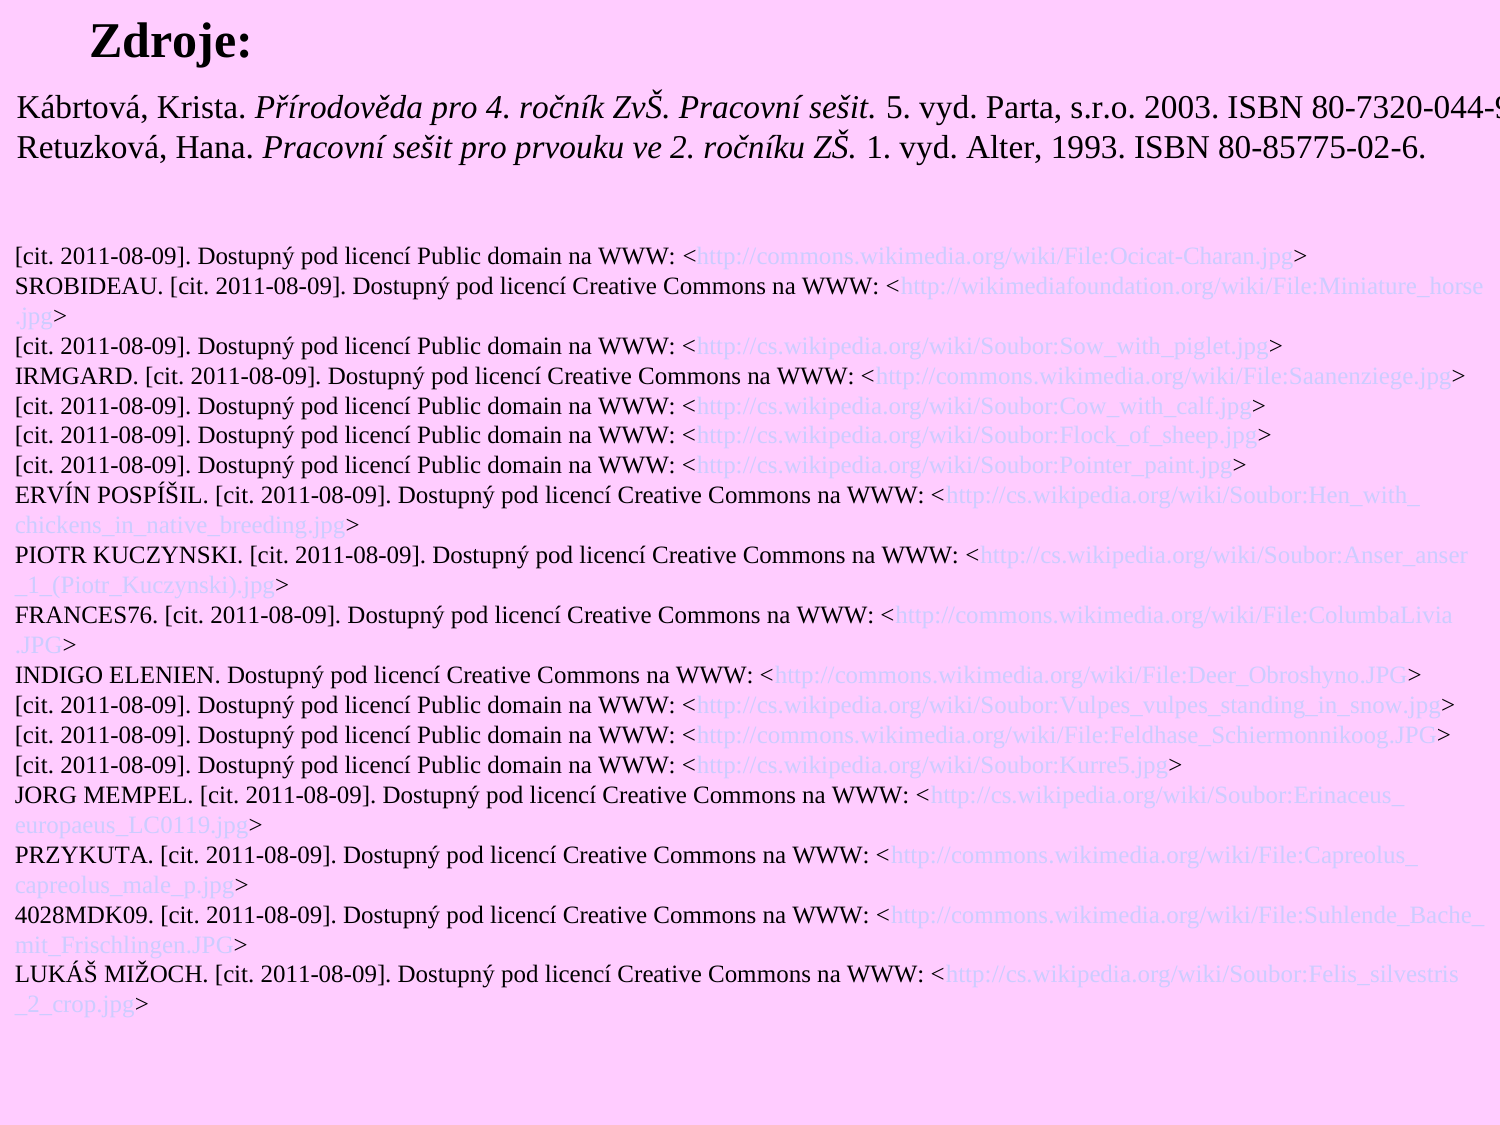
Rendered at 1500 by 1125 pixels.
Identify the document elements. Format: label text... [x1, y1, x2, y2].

text_box [cit. 2011-08-09]. Dostupný pod licencí Public domain na WWW: <http://commons.wikimedia.org/wiki/File:Ocicat-Charan.jpg> SROBIDEAU. [cit. 2011-08-09]. Dostupný pod licencí Creative Commons na WWW: <http://wikimediafoundation.org/wiki/File:Miniature_horse.jpg> [cit. 2011-08-09]. Dostupný pod licencí Public domain na WWW: <http://cs.wikipedia.org/wiki/Soubor:Sow_with_piglet.jpg> IRMGARD. [cit. 2011-08-09]. Dostupný pod licencí Creative Commons na WWW: <http://commons.wikimedia.org/wiki/File:Saanenziege.jpg> [cit. 2011-08-09]. Dostupný pod licencí Public domain na WWW: <http://cs.wikipedia.org/wiki/Soubor:Cow_with_calf.jpg> [cit. 2011-08-09]. Dostupný pod licencí Public domain na WWW: <http://cs.wikipedia.org/wiki/Soubor:Flock_of_sheep.jpg> [cit. 2011-08-09]. Dostupný pod licencí Public domain na WWW: <http://cs.wikipedia.org/wiki/Soubor:Pointer_paint.jpg> ERVÍN POSPÍŠIL. [cit. 2011-08-09]. Dostupný pod licencí Creative Commons na WWW: <http://cs.wikipedia.org/wiki/Soubor:Hen_with_chickens_in_native_breeding.jpg> PIOTR KUCZYNSKI. [cit. 2011-08-09]. Dostupný pod licencí Creative Commons na WWW: <http://cs.wikipedia.org/wiki/Soubor:Anser_anser_1_(Piotr_Kuczynski).jpg> FRANCES76. [cit. 2011-08-09]. Dostupný pod licencí Creative Commons na WWW: <http://commons.wikimedia.org/wiki/File:ColumbaLivia.JPG> INDIGO ELENIEN. Dostupný pod licencí Creative Commons na WWW: <http://commons.wikimedia.org/wiki/File:Deer_Obroshyno.JPG> [cit. 2011-08-09]. Dostupný pod licencí Public domain na WWW: <http://cs.wikipedia.org/wiki/Soubor:Vulpes_vulpes_standing_in_snow.jpg> [cit. 2011-08-09]. Dostupný pod licencí Public domain na WWW: <http://commons.wikimedia.org/wiki/File:Feldhase_Schiermonnikoog.JPG> [cit. 2011-08-09]. Dostupný pod licencí Public domain na WWW: <http://cs.wikipedia.org/wiki/Soubor:Kurre5.jpg> JORG MEMPEL. [cit. 2011-08-09]. Dostupný pod licencí Creative Commons na WWW: <http://cs.wikipedia.org/wiki/Soubor:Erinaceus_europaeus_LC0119.jpg> PRZYKUTA. [cit. 2011-08-09]. Dostupný pod licencí Creative Commons na WWW: <http://commons.wikimedia.org/wiki/File:Capreolus_capreolus_male_p.jpg> 4028MDK09. [cit. 2011-08-09]. Dostupný pod licencí Creative Commons na WWW: <http://commons.wikimedia.org/wiki/File:Suhlende_Bache_mit_Frischlingen.JPG> LUKÁŠ MIŽOCH. [cit. 2011-08-09]. Dostupný pod licencí Creative Commons na WWW: <http://cs.wikipedia.org/wiki/Soubor:Felis_silvestris_2_crop.jpg> [0, 231, 1500, 1026]
text_box Zdroje: [75, 0, 269, 76]
text_box Kábrtová, Krista. Přírodověda pro 4. ročník ZvŠ. Pracovní sešit. 5. vyd. Parta, s.r.o. 2003. ISBN 80-7320-044-9. Retuzková, Hana. Pracovní sešit pro prvouku ve 2. ročníku ZŠ. 1. vyd. Alter, 1993. ISBN 80-85775-02-6. [1, 78, 1500, 174]
